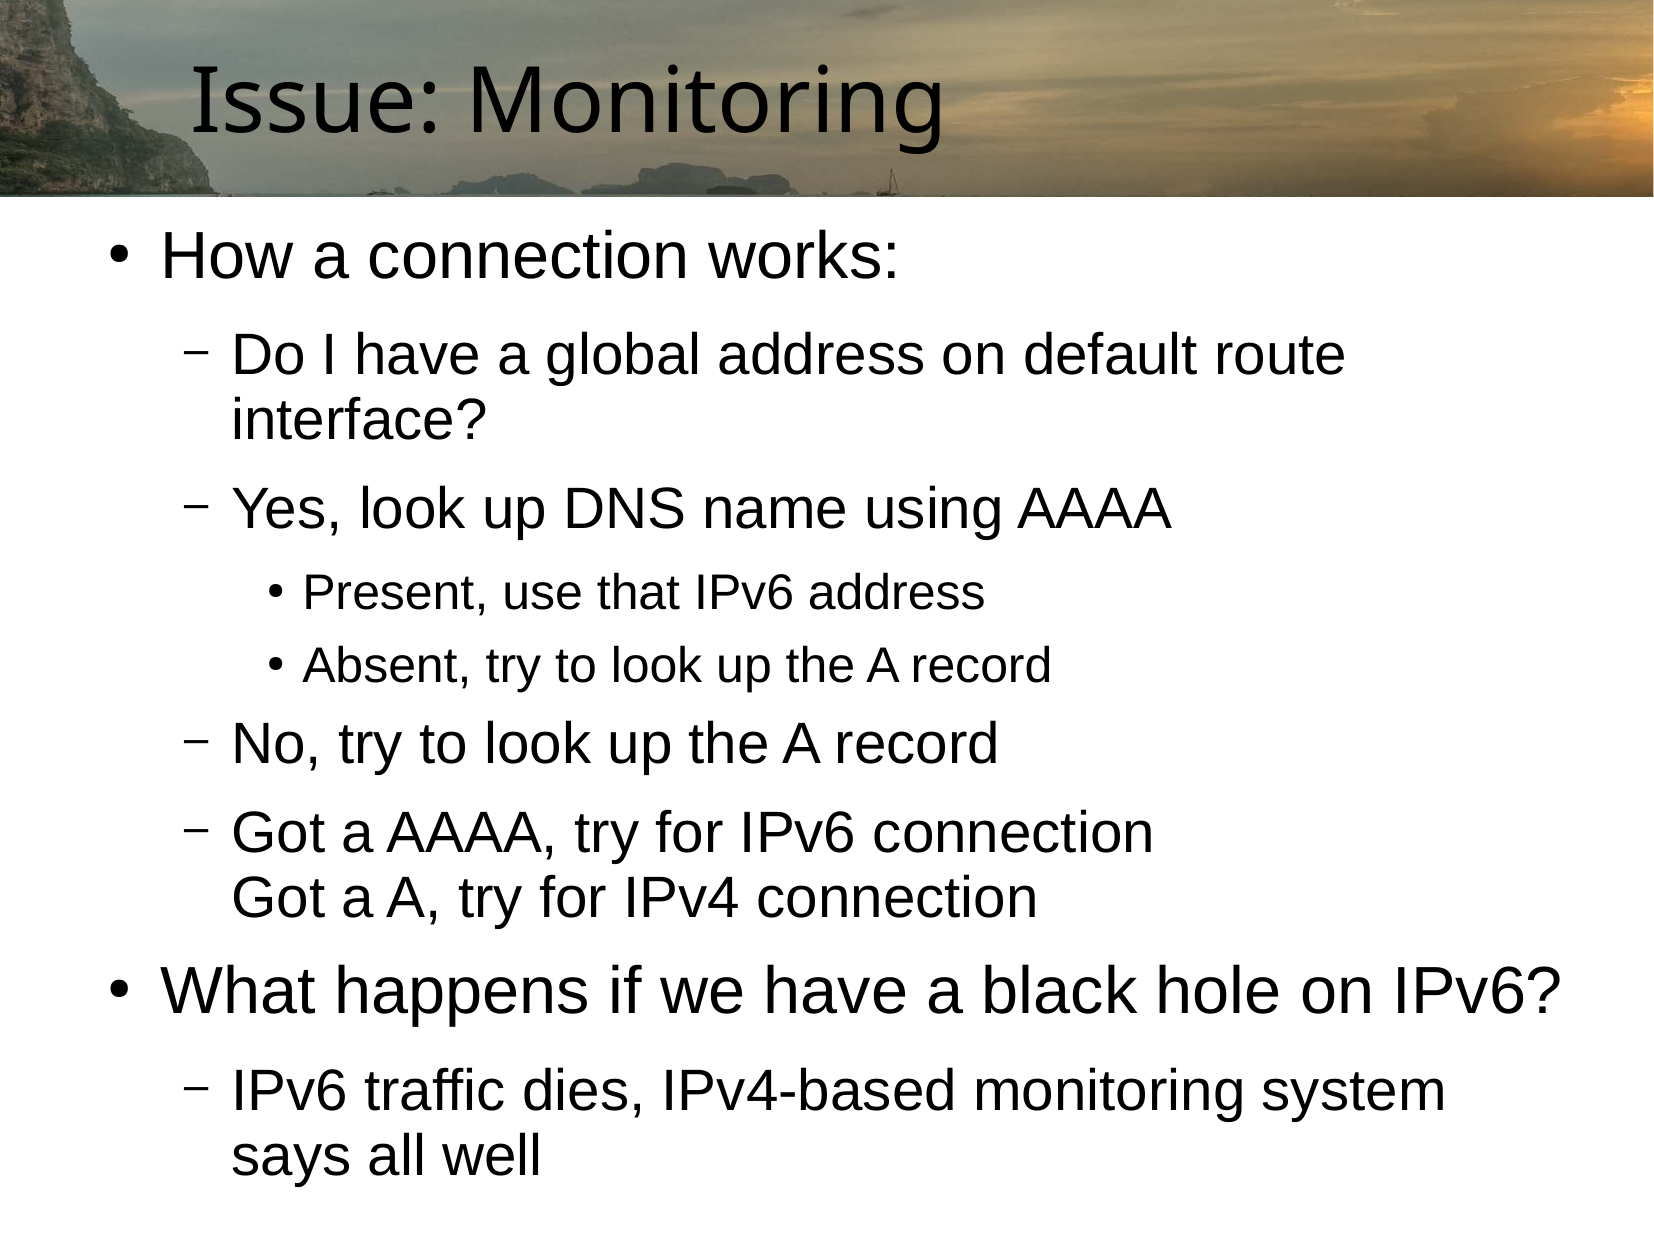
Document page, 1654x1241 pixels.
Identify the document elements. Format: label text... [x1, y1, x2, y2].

list How a connection works: Do I have a global address on default route interface? Yes, look up DNS name using AAAA Present, use that IPv6 address Absent, try to look up the A record No, try to look up the A record Got a AAAA, try for IPv6 connection Got a A, try for IPv4 connection What happens if we have a black hole on IPv6? IPv6 traffic dies, IPv4-based monitoring system says all well [89, 217, 1578, 1226]
title Issue: Monitoring [190, 0, 1571, 194]
picture [0, 0, 1654, 197]
